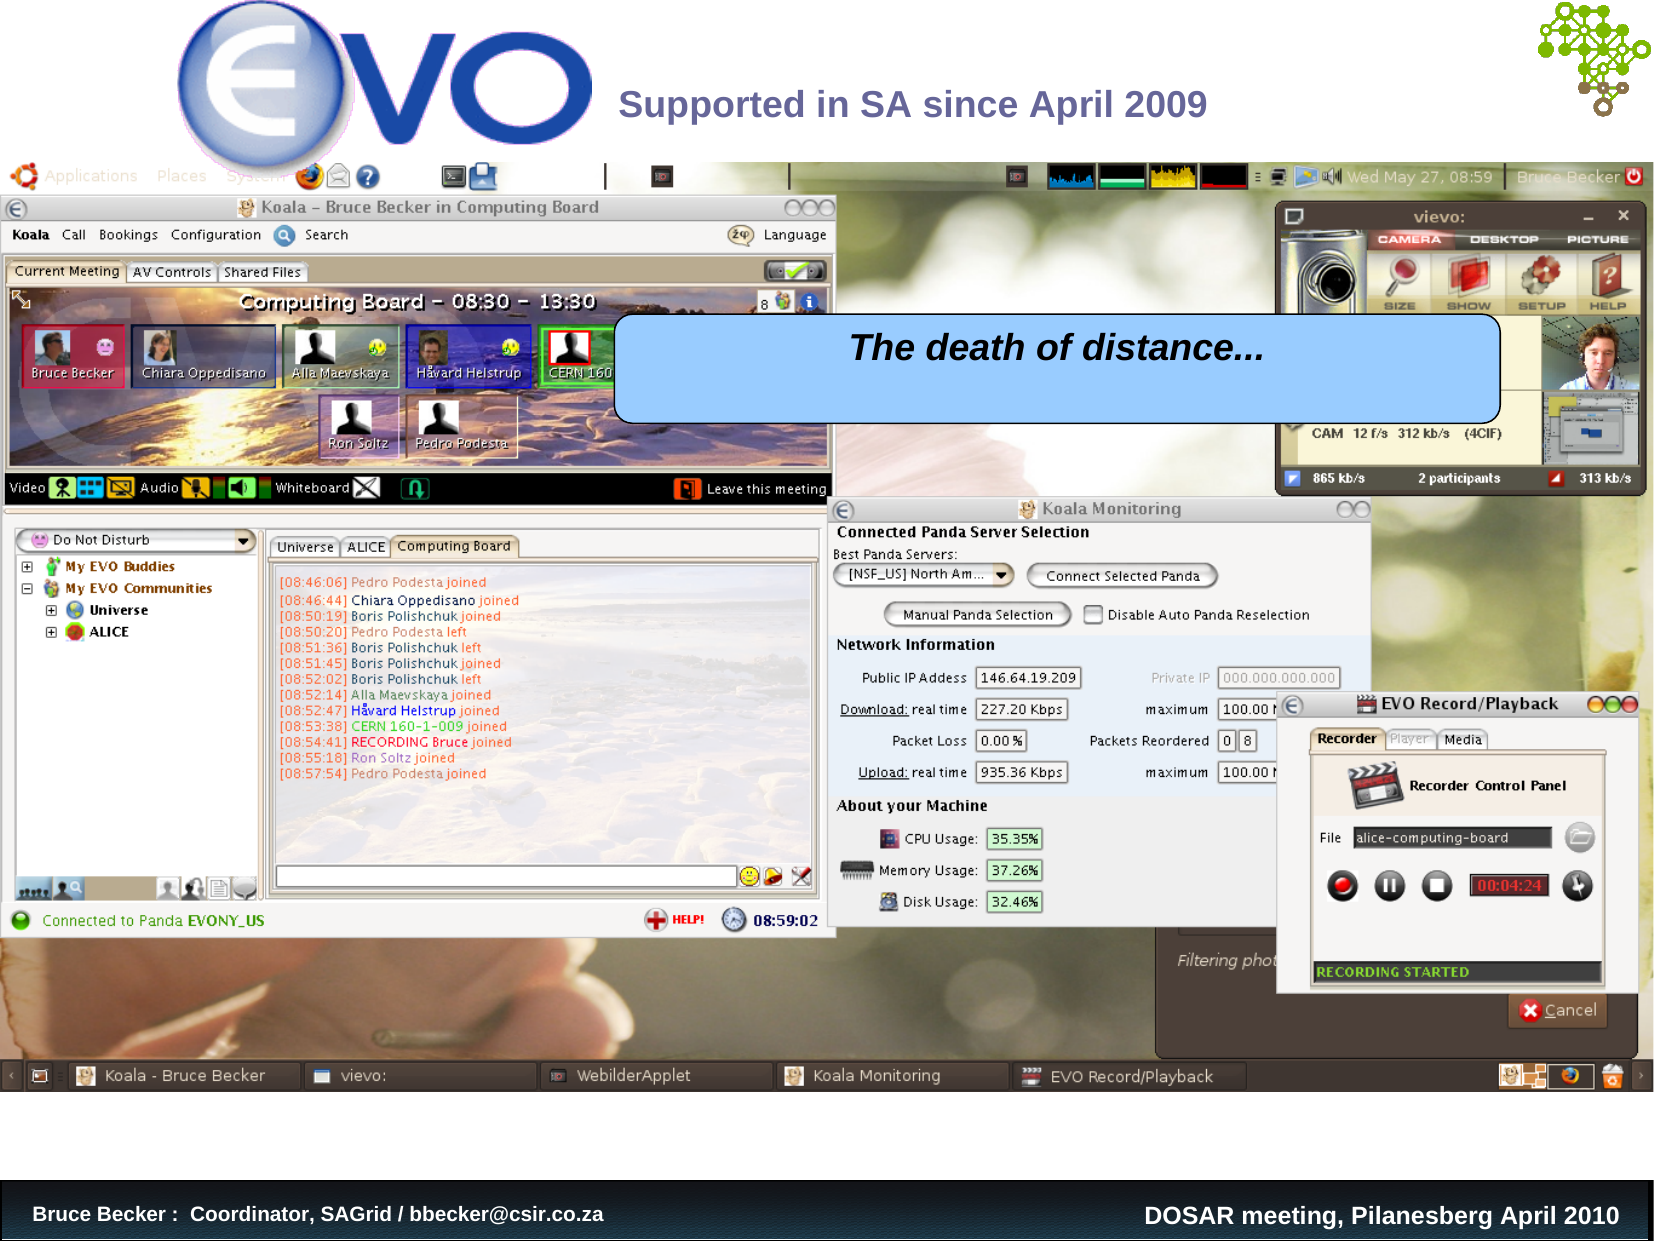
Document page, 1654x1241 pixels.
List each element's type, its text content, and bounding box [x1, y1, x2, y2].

text_box The death of distance... [614, 314, 1501, 424]
picture [0, 0, 1654, 1092]
title Supported in SA since April 2009 [618, 34, 1211, 162]
picture [1534, 0, 1654, 119]
picture [0, 1180, 1654, 1241]
